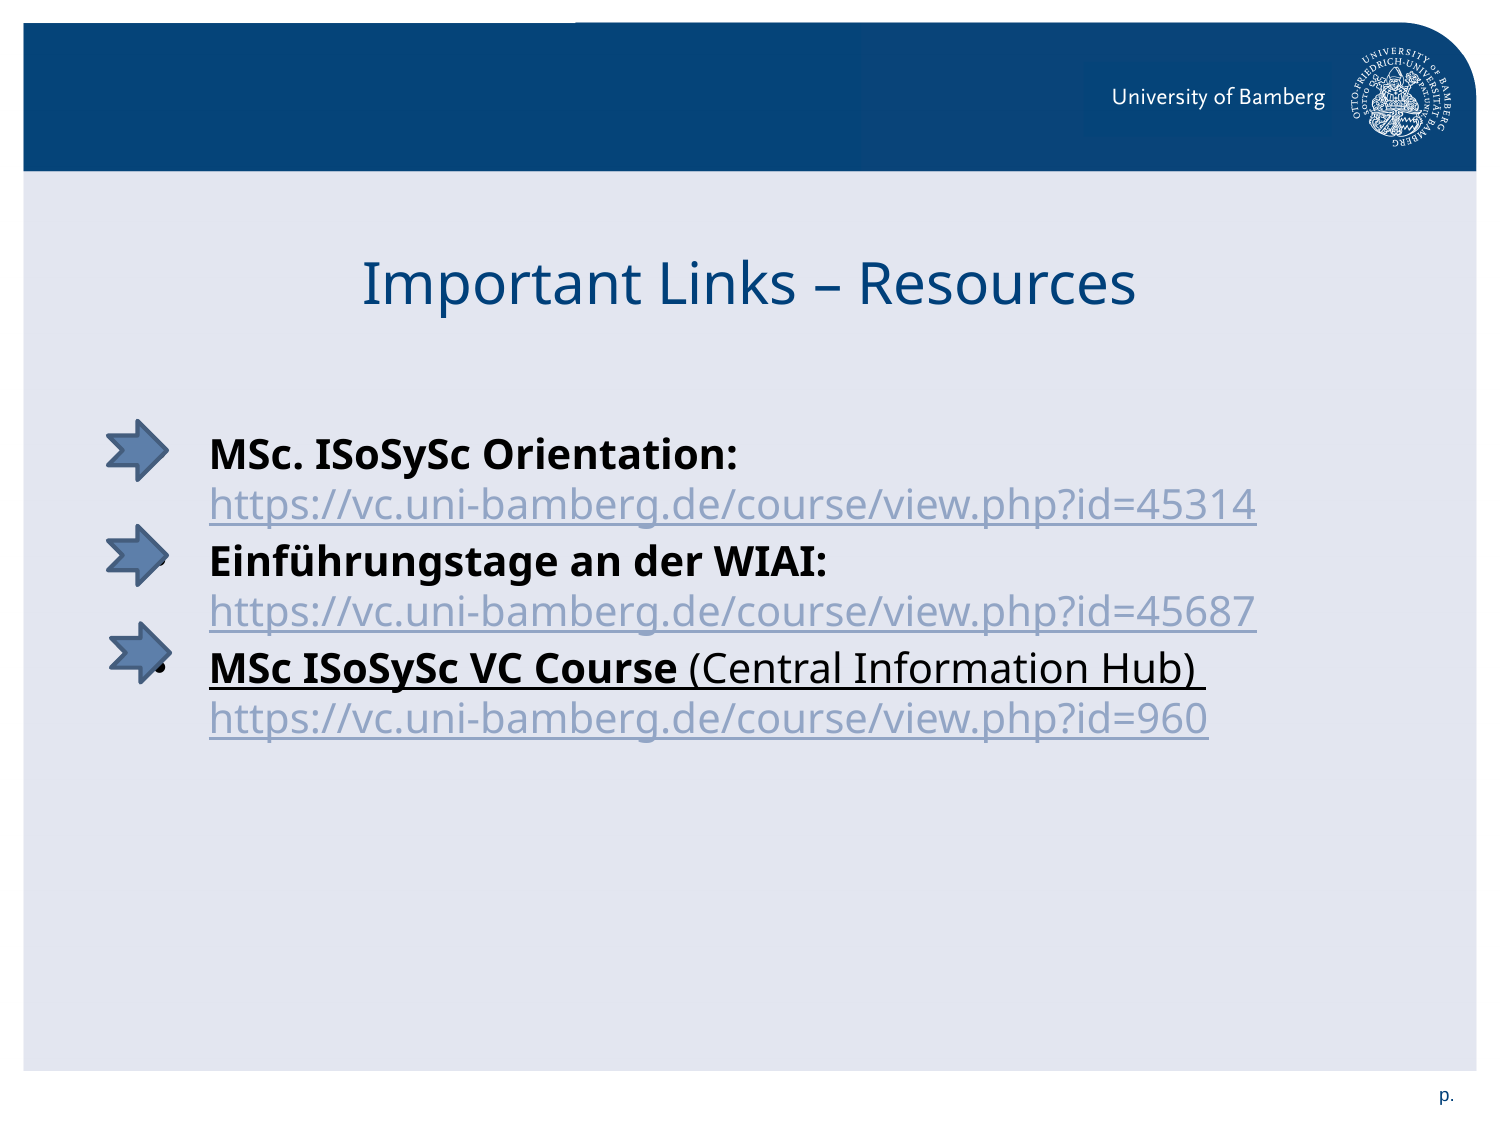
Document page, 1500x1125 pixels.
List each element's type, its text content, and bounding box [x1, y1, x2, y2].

picture [0, 0, 1500, 1125]
text_box [110, 623, 171, 683]
text_box [107, 525, 167, 586]
text_box [107, 420, 167, 480]
text_box MSc. ISoSySc Orientation: https://vc.uni-bamberg.de/course/view.php?id=45314 Einführungstage an der WIAI: https://vc.uni-bamberg.de/course/view.php?id=45687 MSc ISoSySc VC Course (Central Information Hub) https://vc.uni-bamberg.de/course/view.php?id=960 [137, 420, 1400, 757]
title Important Links – Resources [137, 187, 1363, 375]
